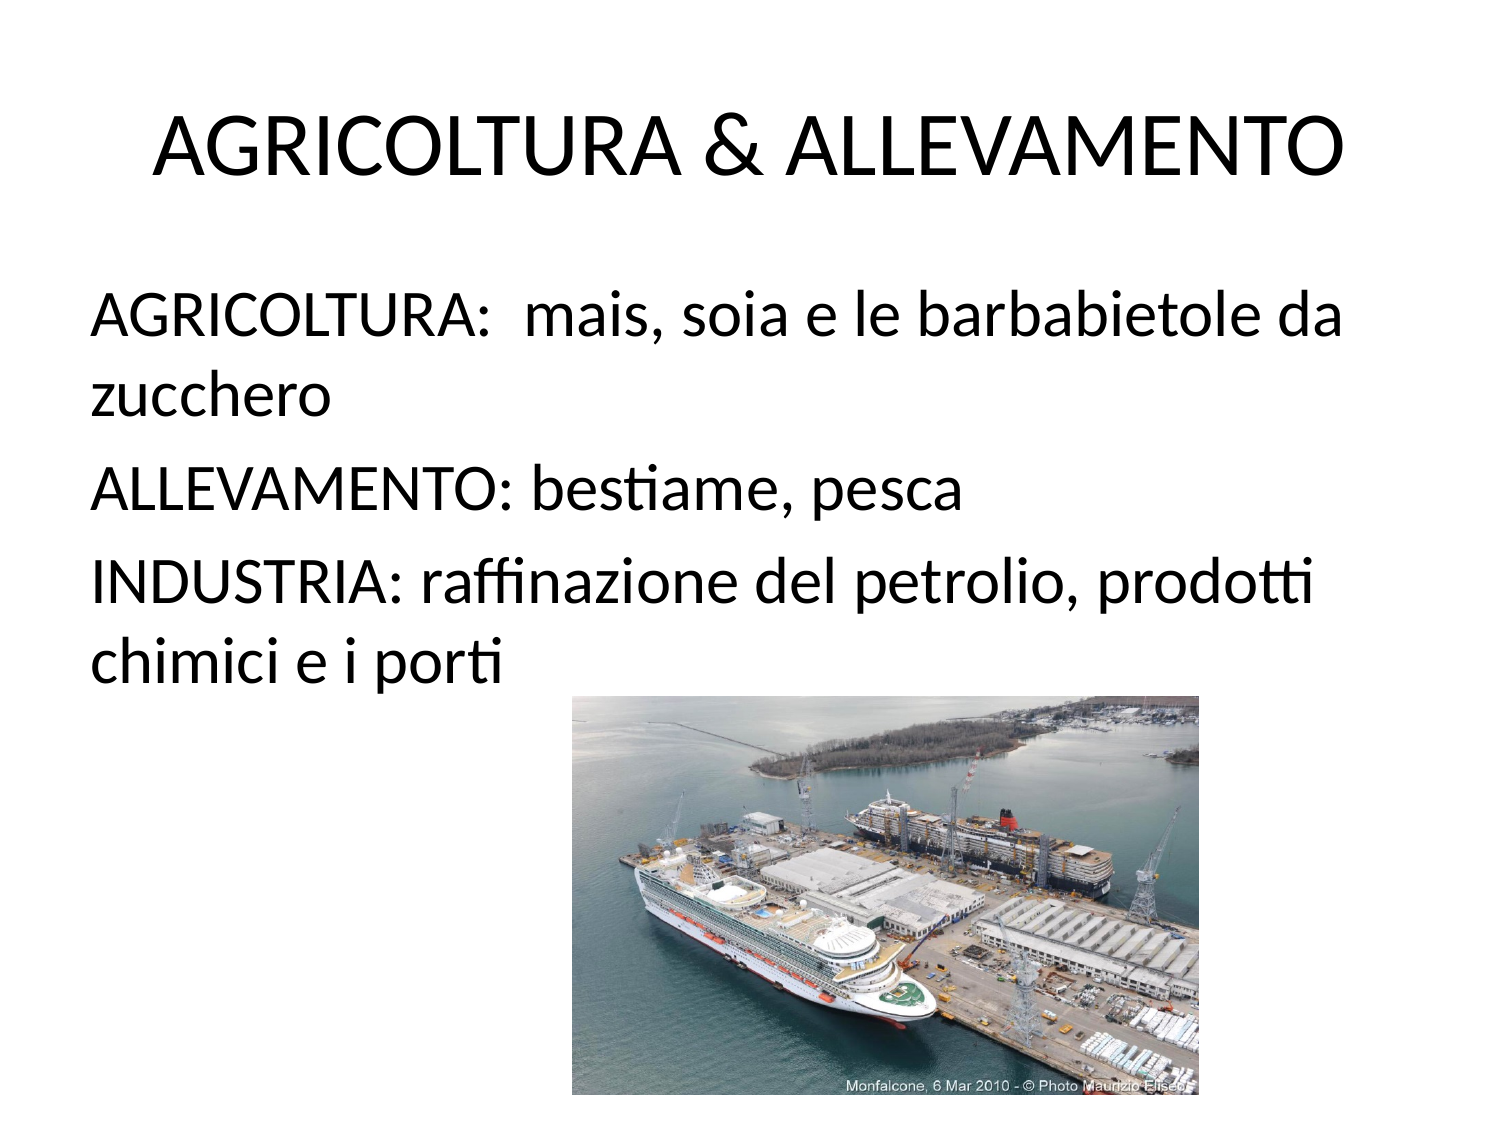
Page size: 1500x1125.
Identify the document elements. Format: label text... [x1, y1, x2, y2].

title AGRICOLTURA & ALLEVAMENTO [75, 45, 1425, 233]
list AGRICOLTURA: mais, soia e le barbabietole da zucchero ALLEVAMENTO: bestiame, pesca INDUSTRIA: raffinazione del petrolio, prodotti chimici e i porti [75, 262, 1425, 1005]
picture [572, 696, 1199, 1096]
